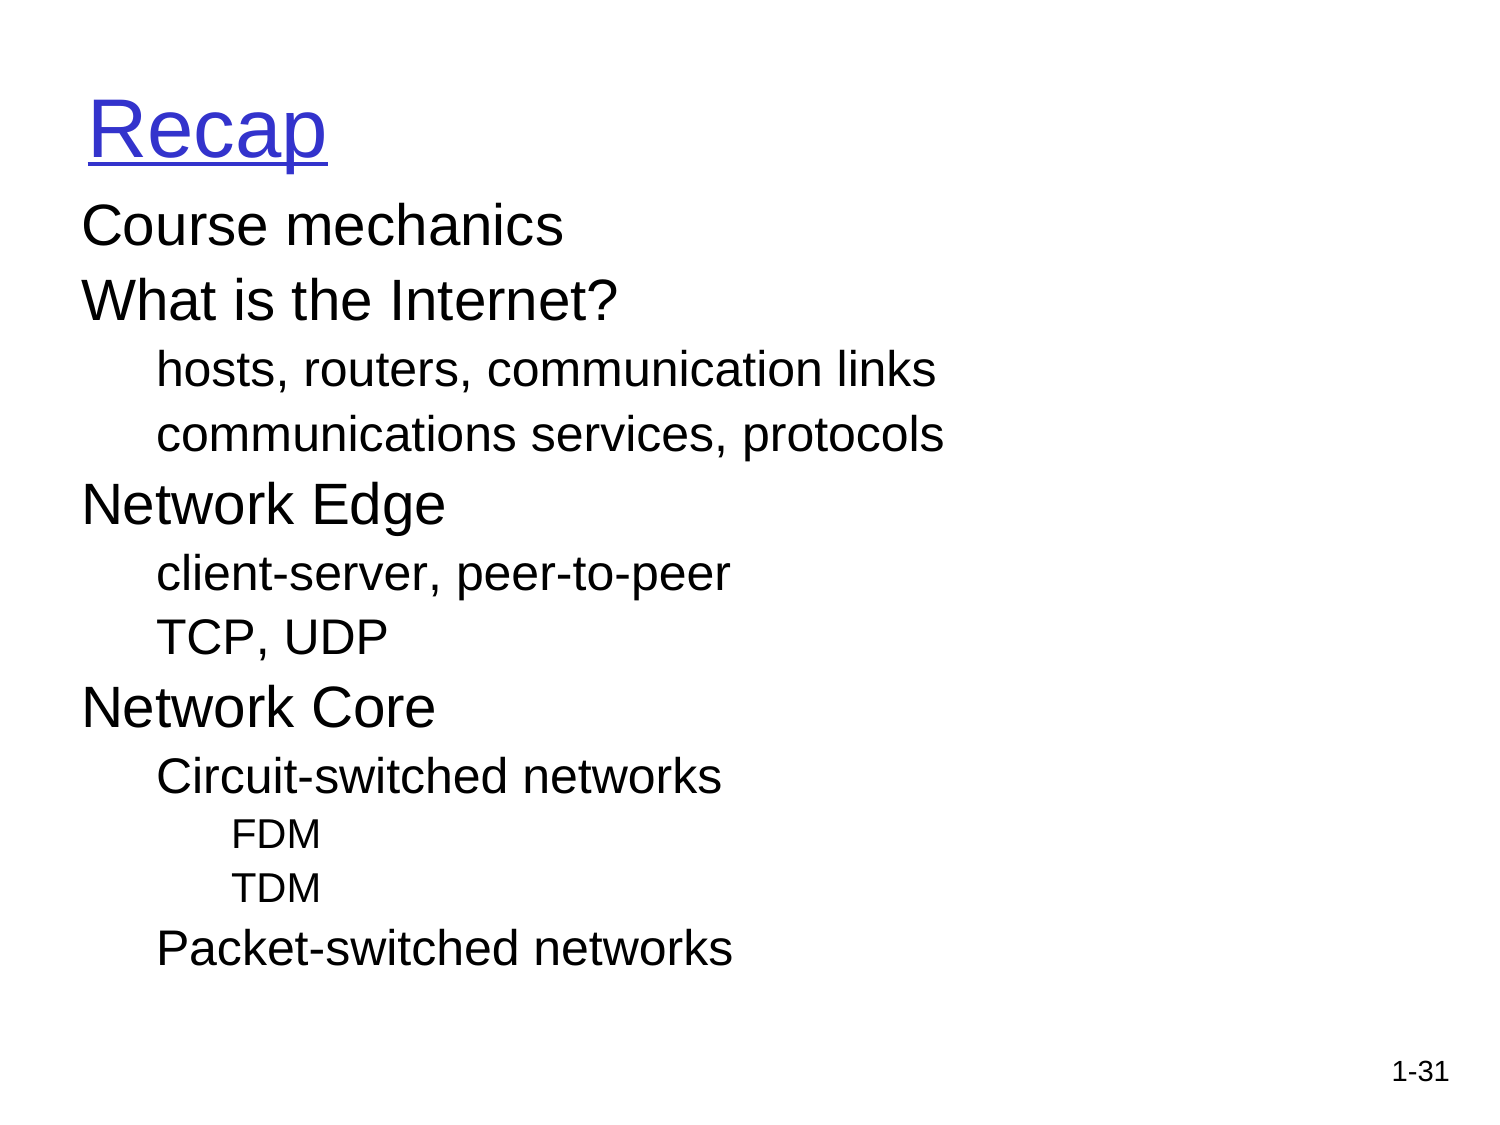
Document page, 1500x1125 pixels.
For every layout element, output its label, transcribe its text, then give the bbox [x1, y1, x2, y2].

title Recap [87, 23, 1363, 239]
list Course mechanics What is the Internet? hosts, routers, communication links communications services, protocols Network Edge client-server, peer-to-peer TCP, UDP Network Core Circuit-switched networks FDM TDM Packet-switched networks [80, 197, 1356, 1025]
